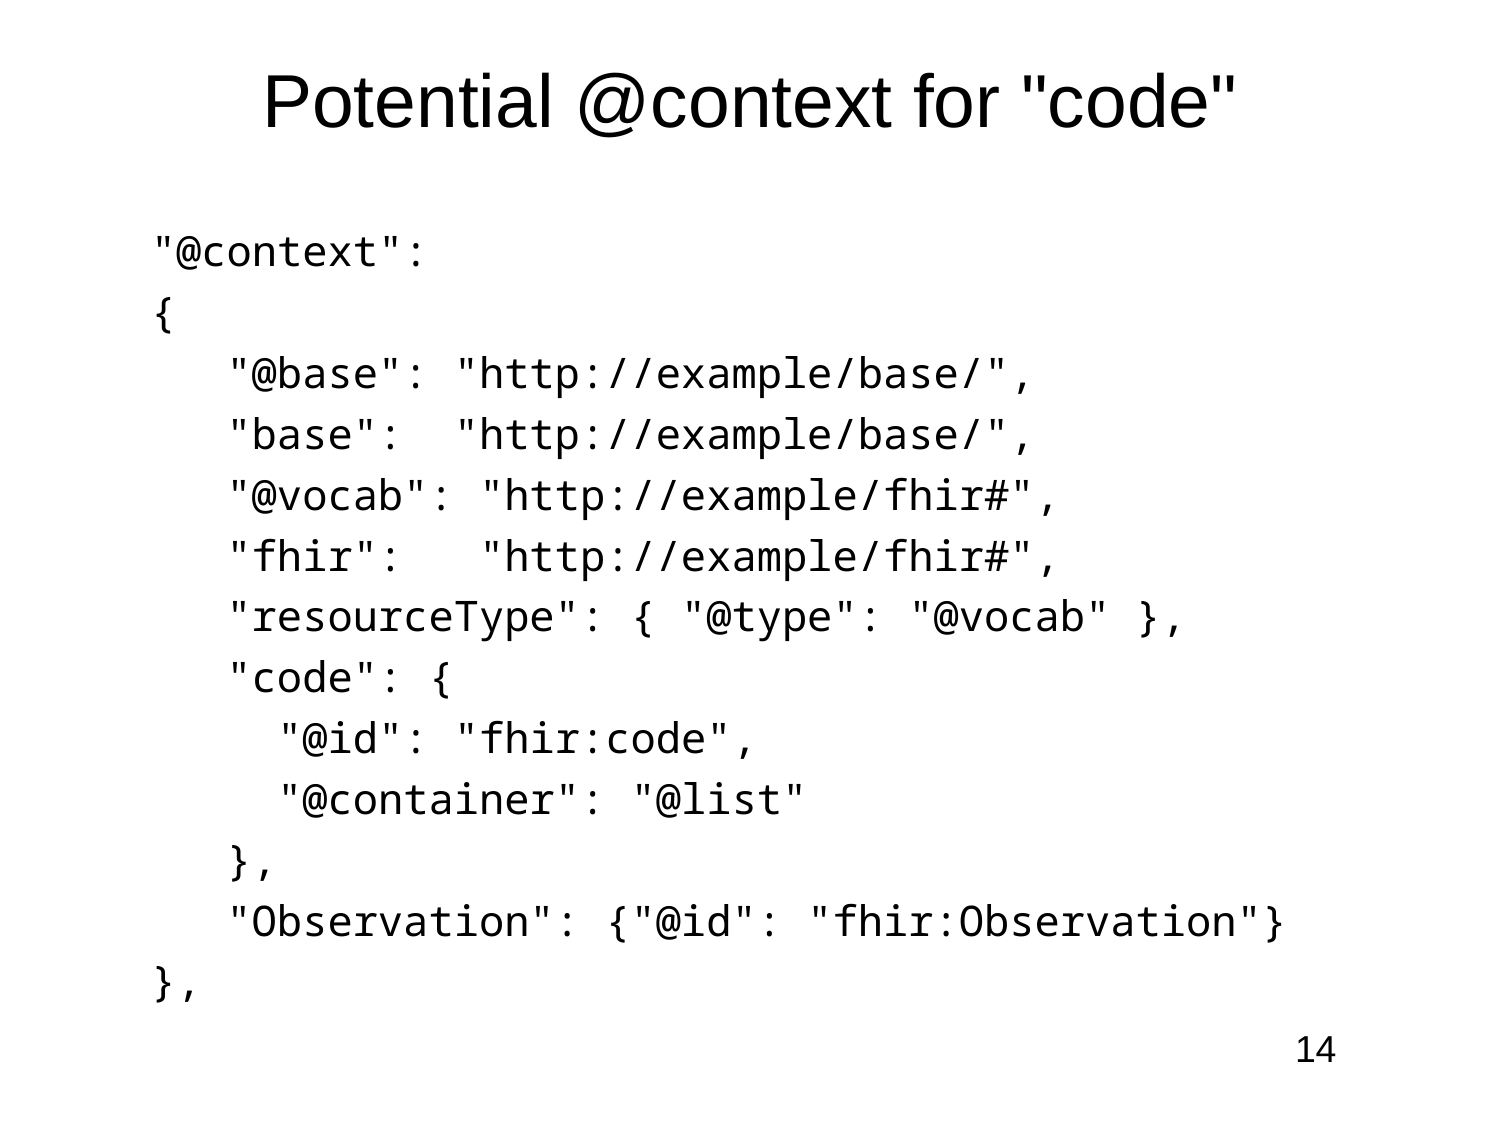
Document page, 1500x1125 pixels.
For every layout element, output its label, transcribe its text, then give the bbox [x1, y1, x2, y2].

list "@context": { "@base": "http://example/base/", "base": "http://example/base/", "@vocab": "http://example/fhir#", "fhir": "http://example/fhir#", "resourceType": { "@type": "@vocab" }, "code": { "@id": "fhir:code", "@container": "@list" }, "Observation": {"@id": "fhir:Observation"} }, [75, 224, 1426, 1011]
title Potential @context for "code" [75, 3, 1425, 192]
